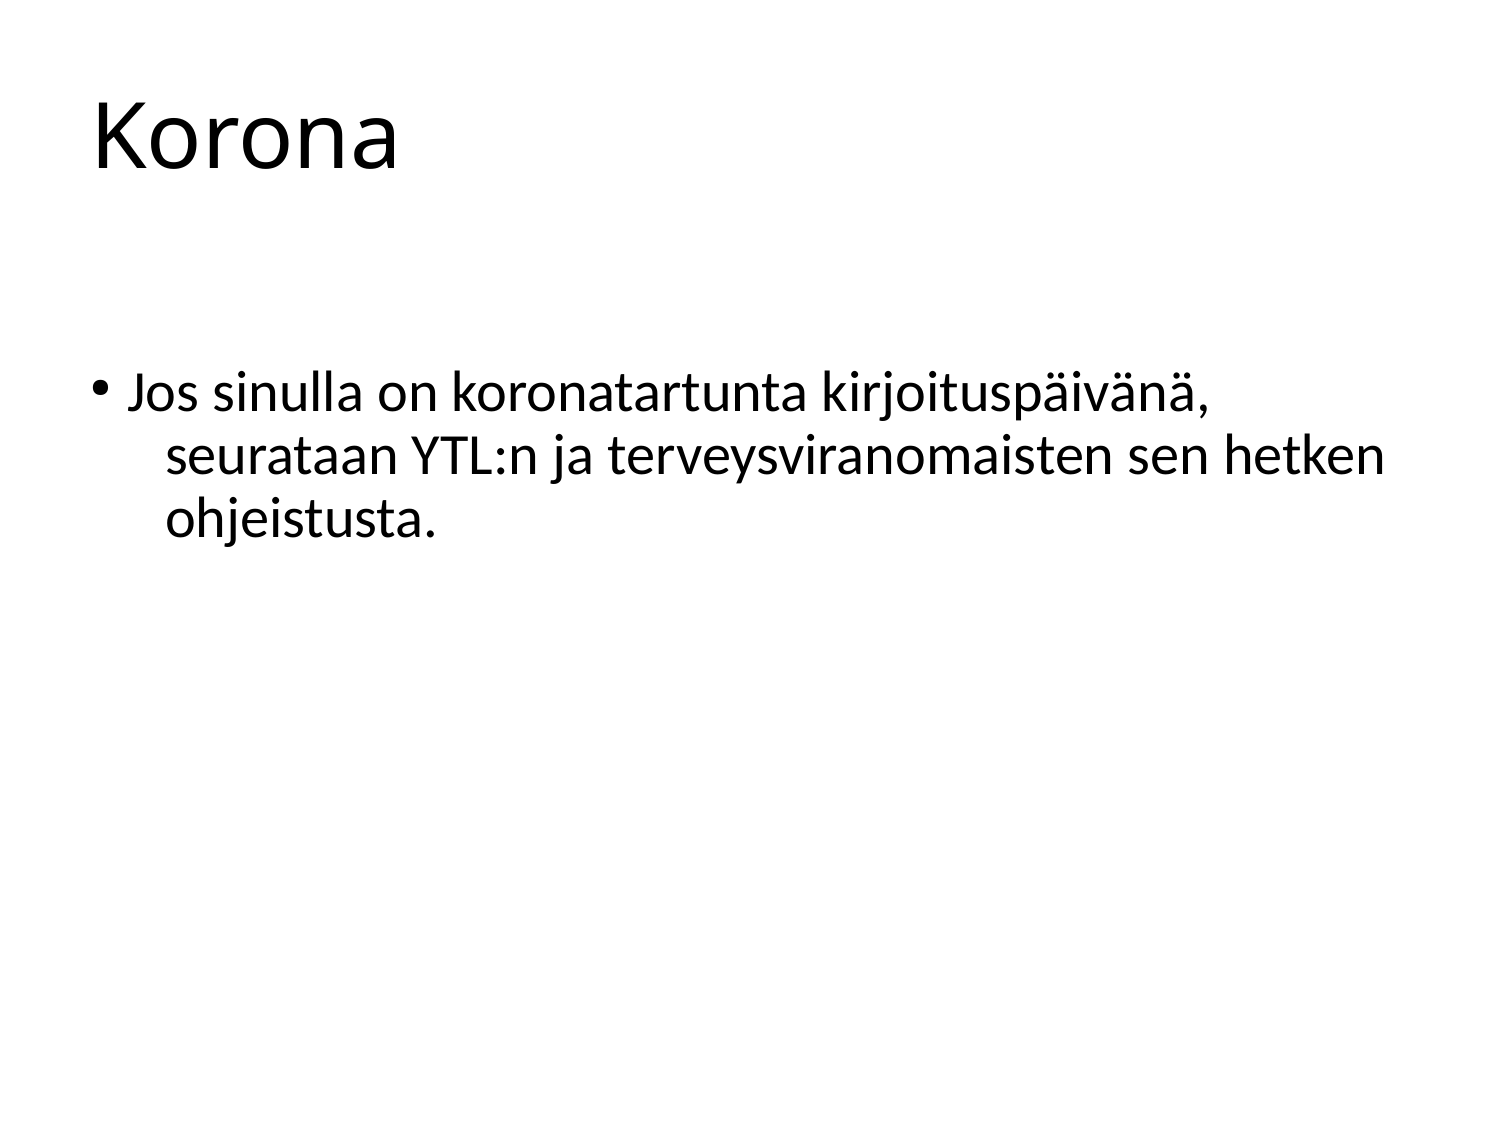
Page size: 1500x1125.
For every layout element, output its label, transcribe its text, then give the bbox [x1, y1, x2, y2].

title Korona [75, 44, 1425, 233]
list Jos sinulla on koronatartunta kirjoituspäivänä, seurataan YTL:n ja terveysviranomaisten sen hetken ohjeistusta. [75, 263, 1425, 916]
